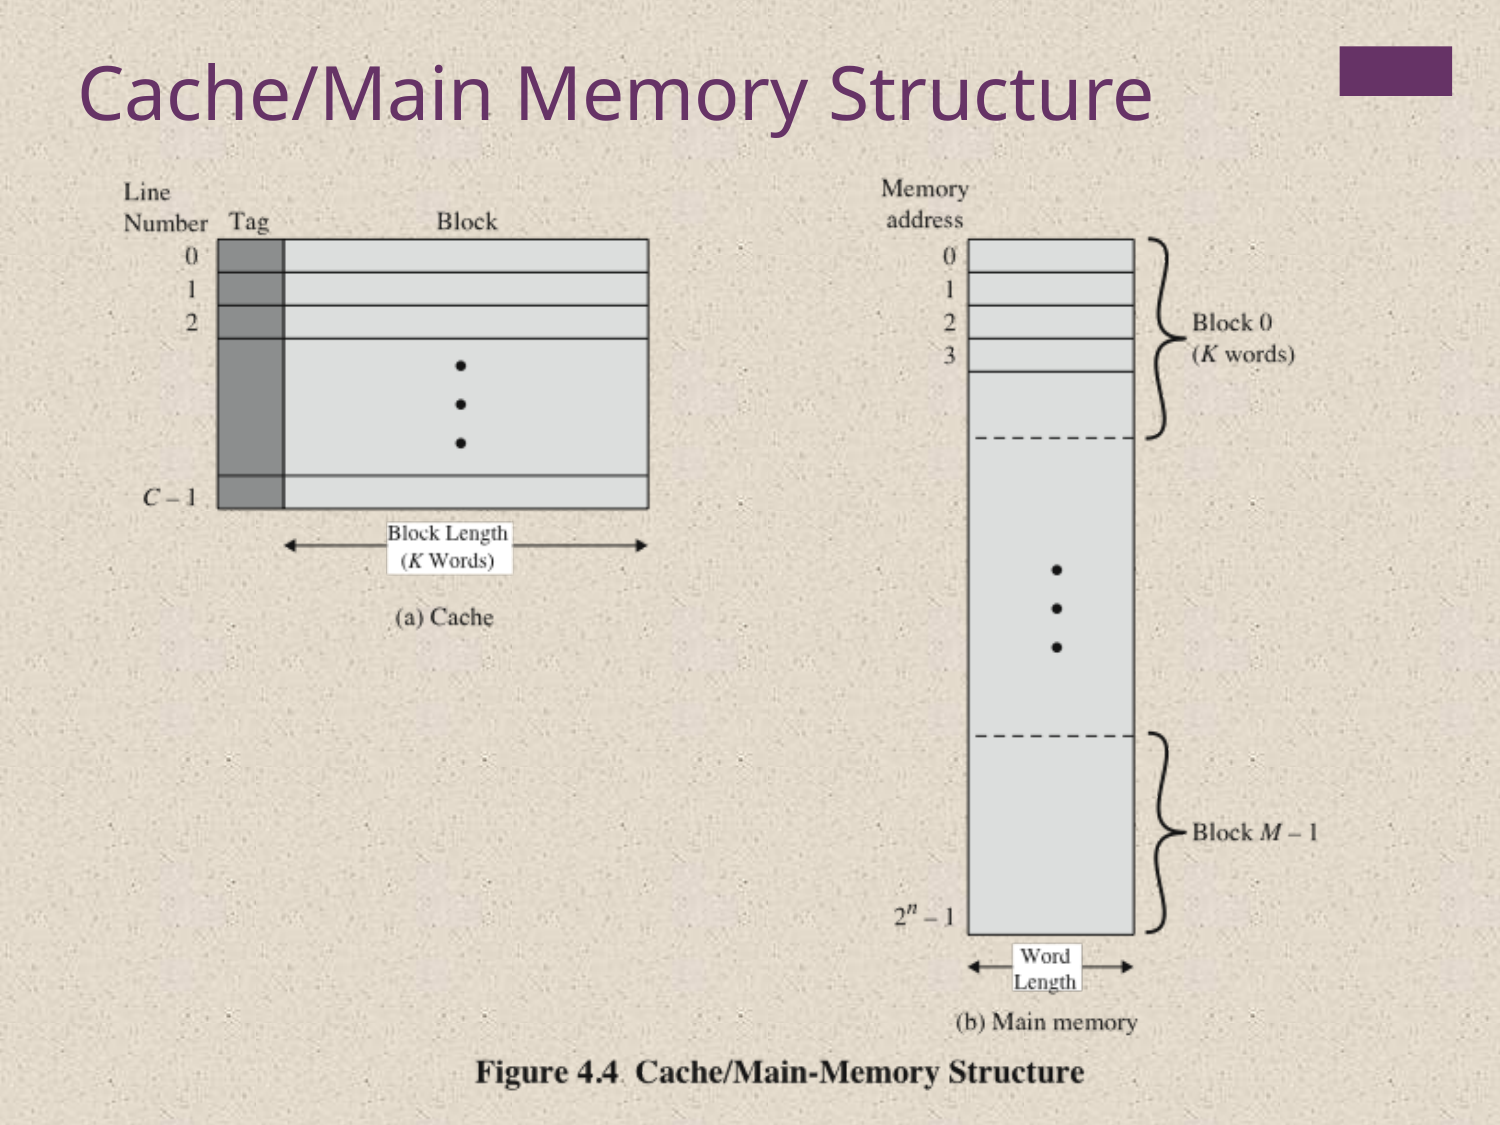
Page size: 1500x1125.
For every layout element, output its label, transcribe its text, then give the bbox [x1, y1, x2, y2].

picture [0, 0, 1500, 1125]
title Cache/Main Memory Structure [62, 37, 1302, 221]
